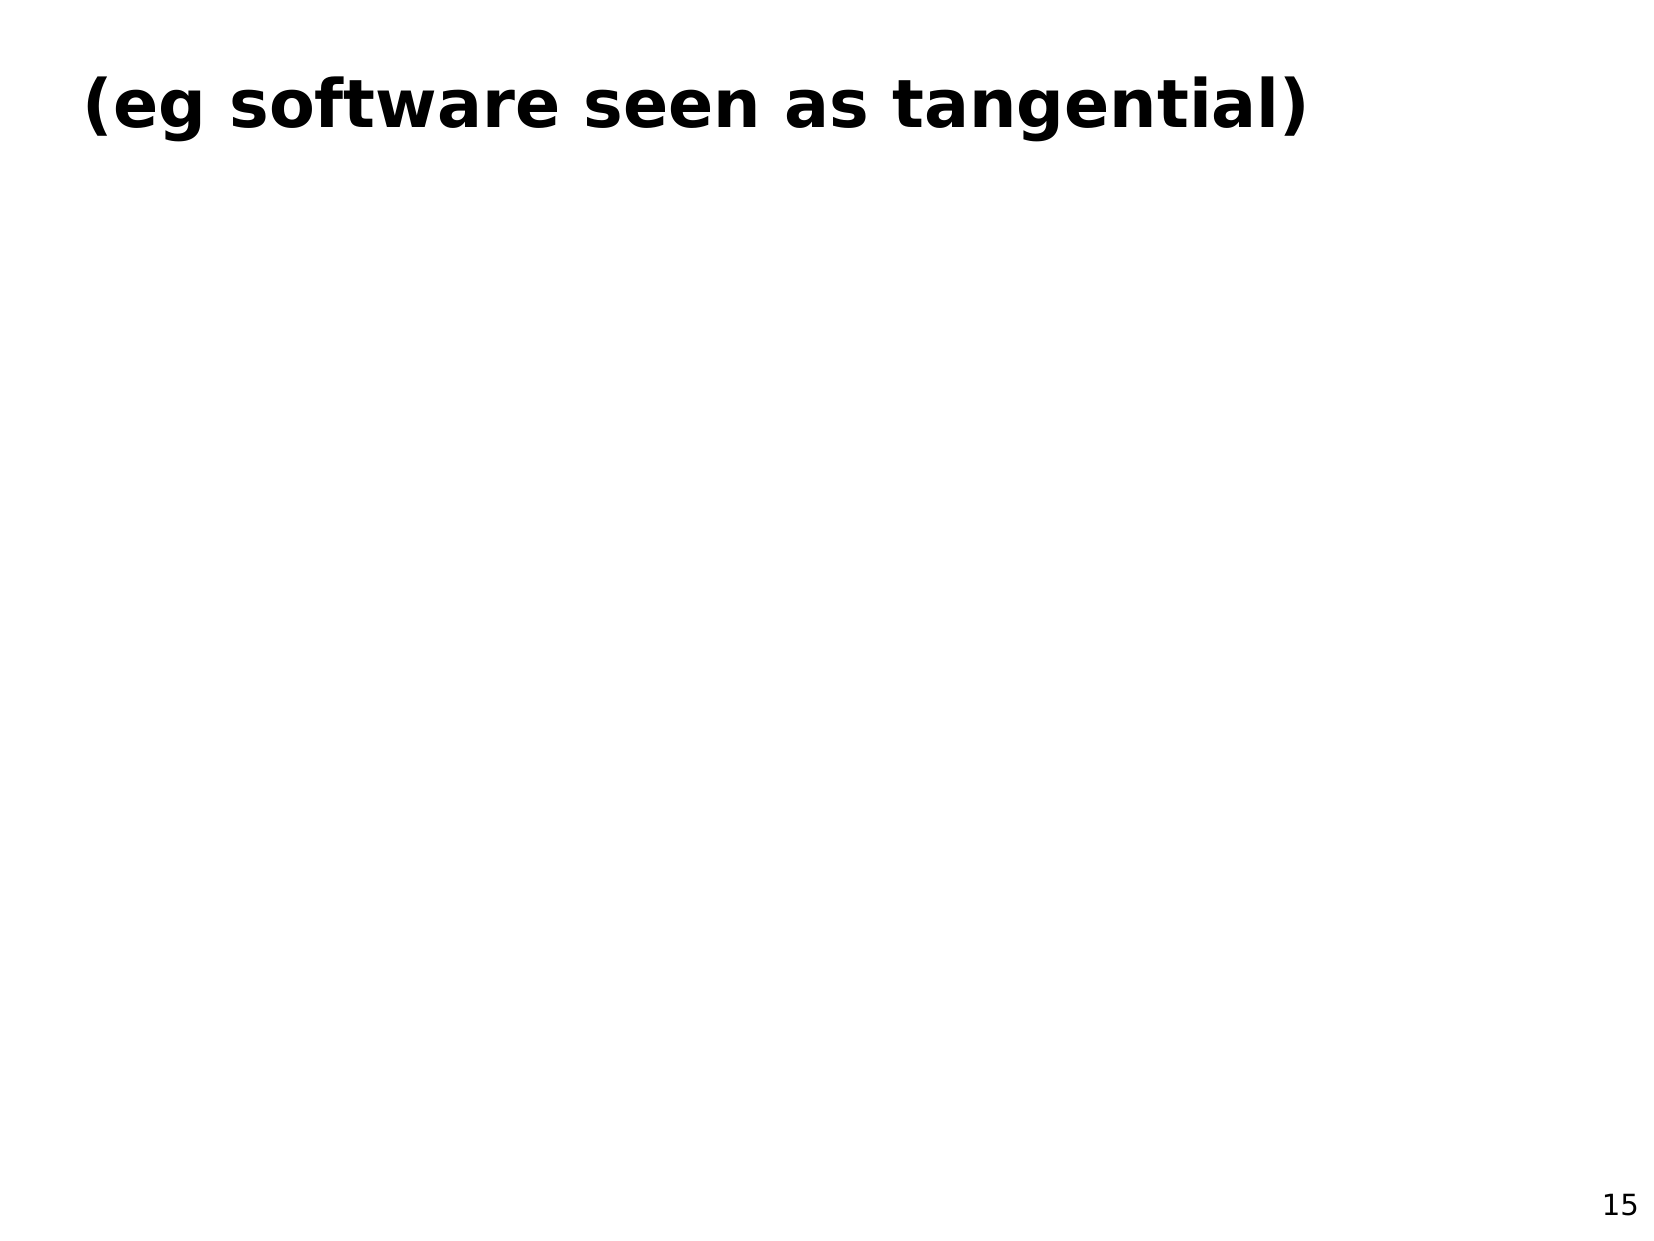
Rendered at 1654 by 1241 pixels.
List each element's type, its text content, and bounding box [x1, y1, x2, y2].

list (eg software seen as tangential) [82, 65, 1571, 1062]
